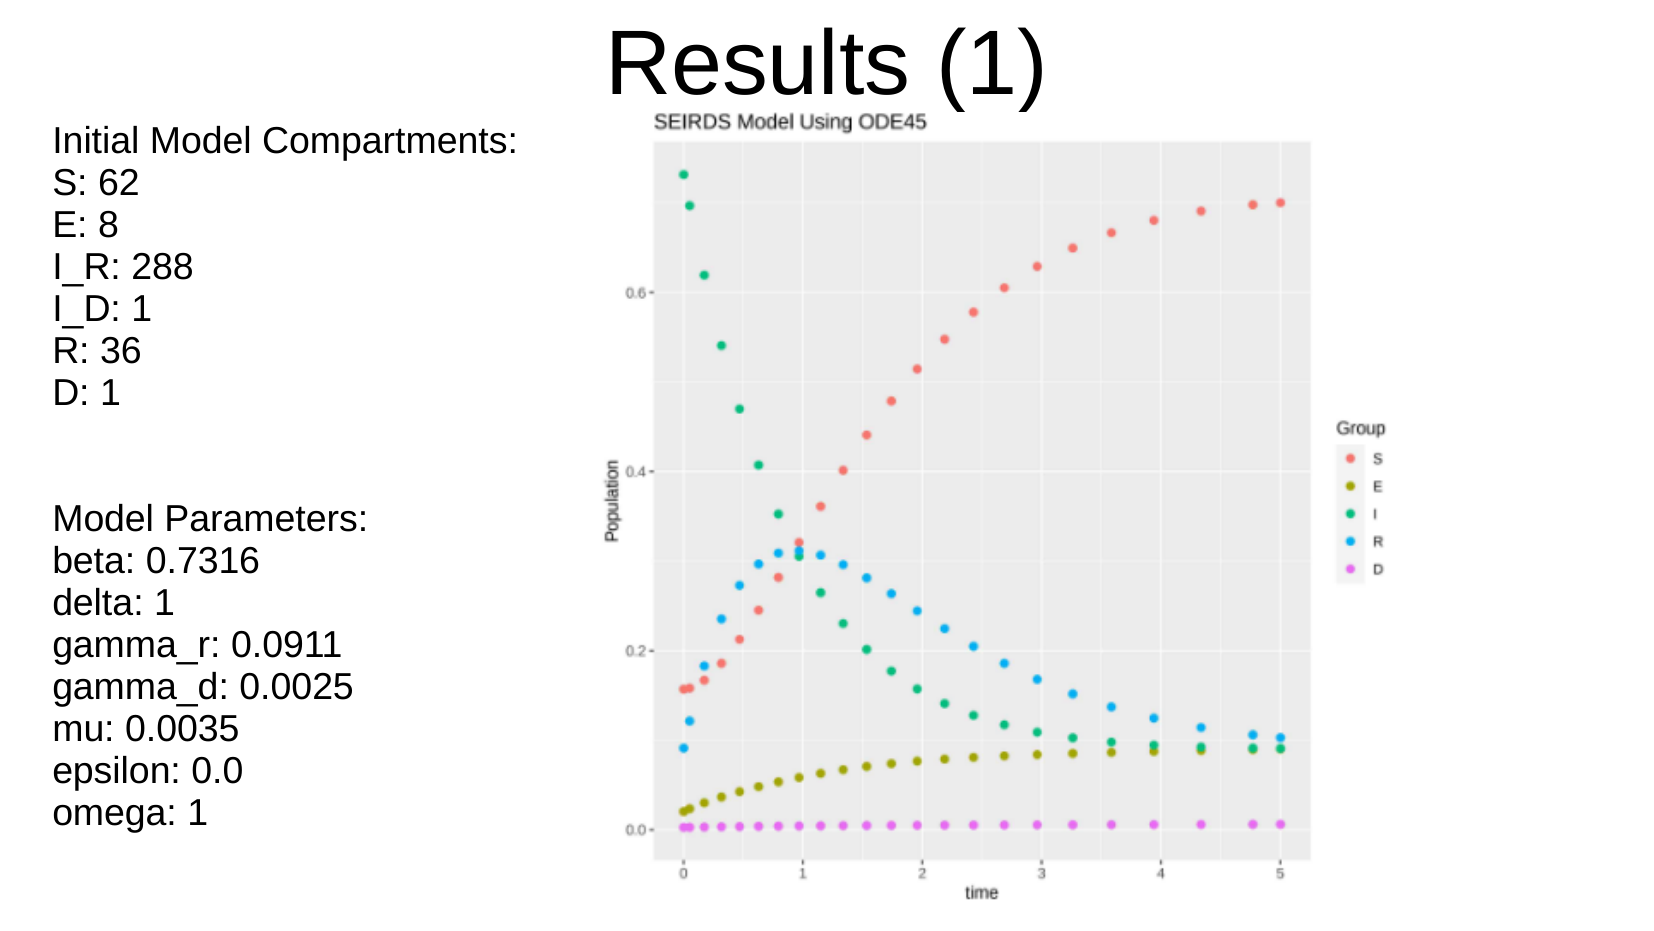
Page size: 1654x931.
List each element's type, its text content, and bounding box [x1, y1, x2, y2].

title Results (1) [82, 11, 1571, 114]
picture [600, 112, 1395, 908]
text_box Initial Model Compartments: S: 62 E: 8 I_R: 288 I_D: 1 R: 36 D: 1 Model Parameters: beta: 0.7316 delta: 1 gamma_r: 0.0911 gamma_d: 0.0025 mu: 0.0035 epsilon: 0.0 omega: 1 [37, 112, 563, 884]
